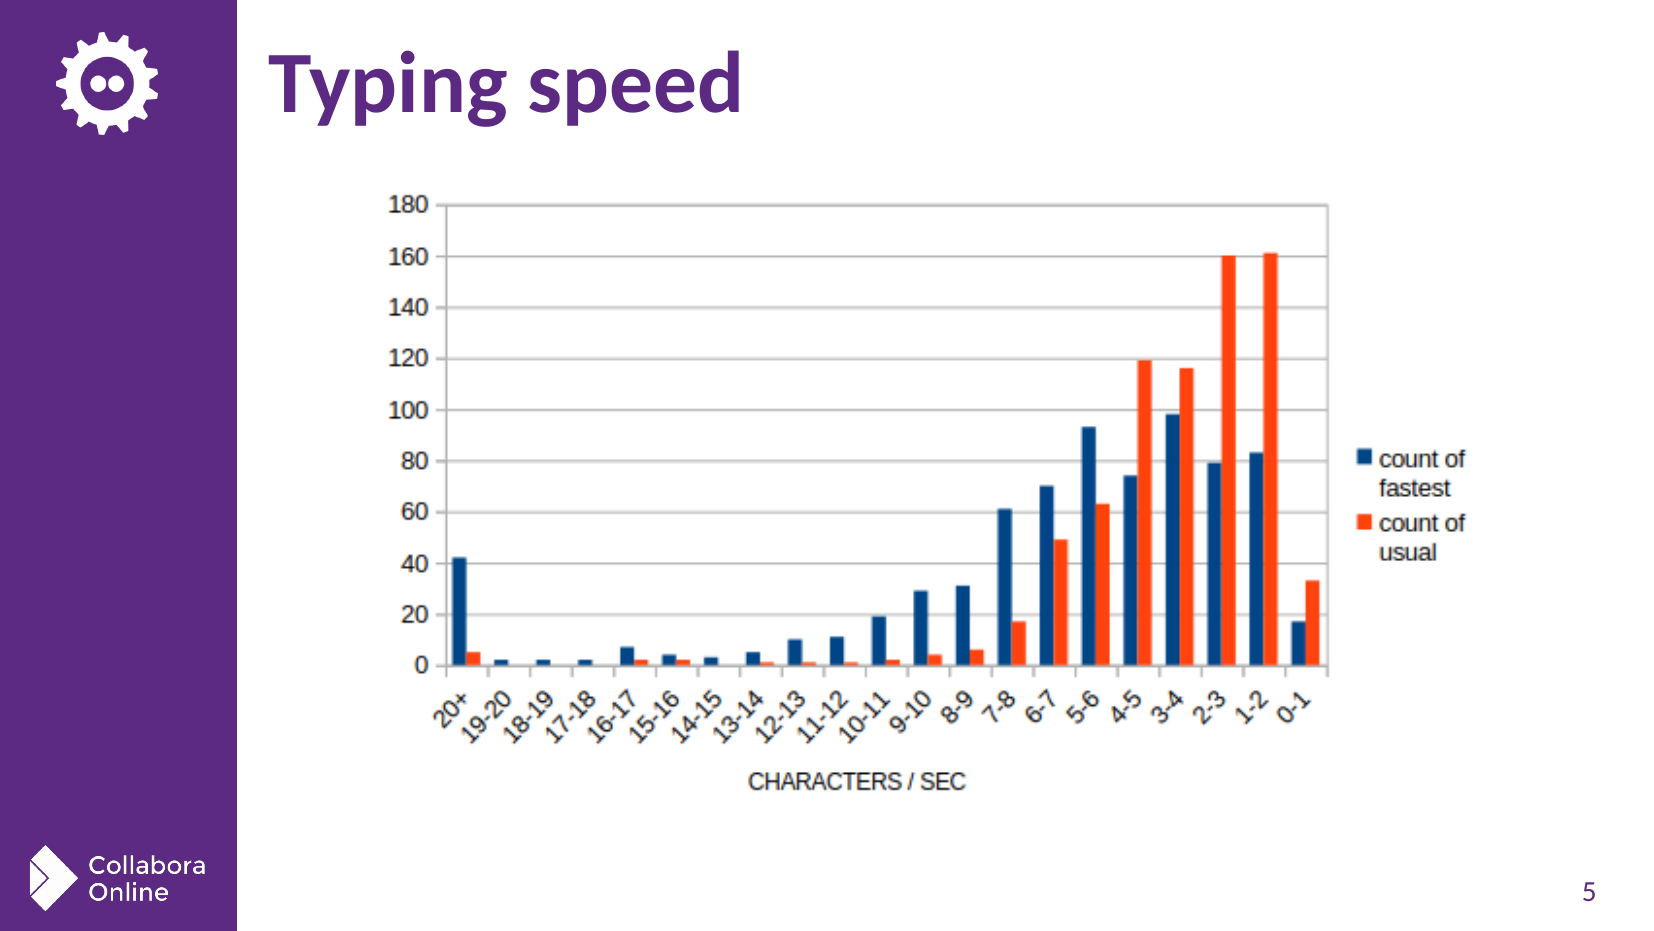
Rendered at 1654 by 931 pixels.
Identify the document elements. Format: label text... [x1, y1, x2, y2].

title Typing speed [268, 3, 1654, 135]
picture [25, 840, 209, 916]
picture [56, 32, 158, 135]
picture [380, 184, 1477, 804]
